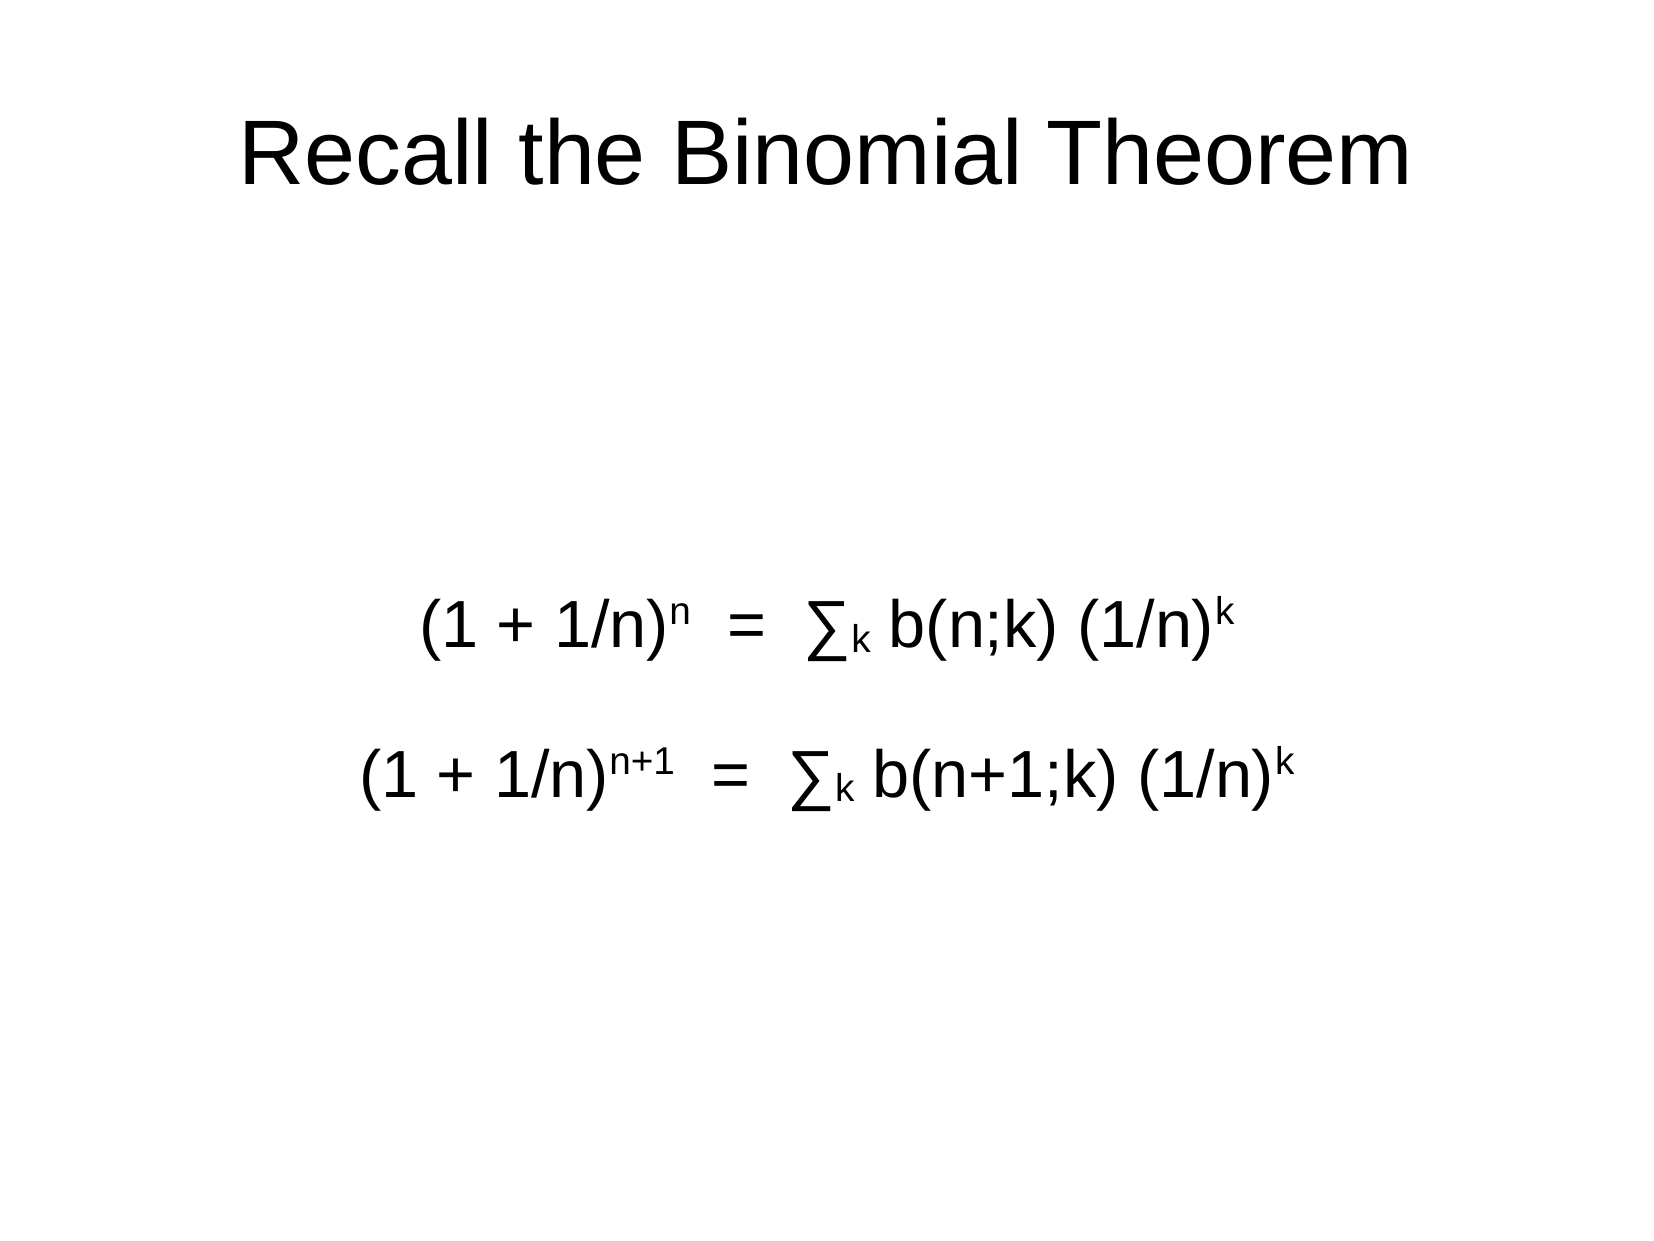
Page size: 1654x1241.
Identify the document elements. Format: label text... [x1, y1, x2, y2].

title Recall the Binomial Theorem [82, 56, 1571, 250]
subtitle (1 + 1/n)n = ∑k b(n;k) (1/n)k (1 + 1/n)n+1 = ∑k b(n+1;k) (1/n)k [82, 297, 1571, 1102]
